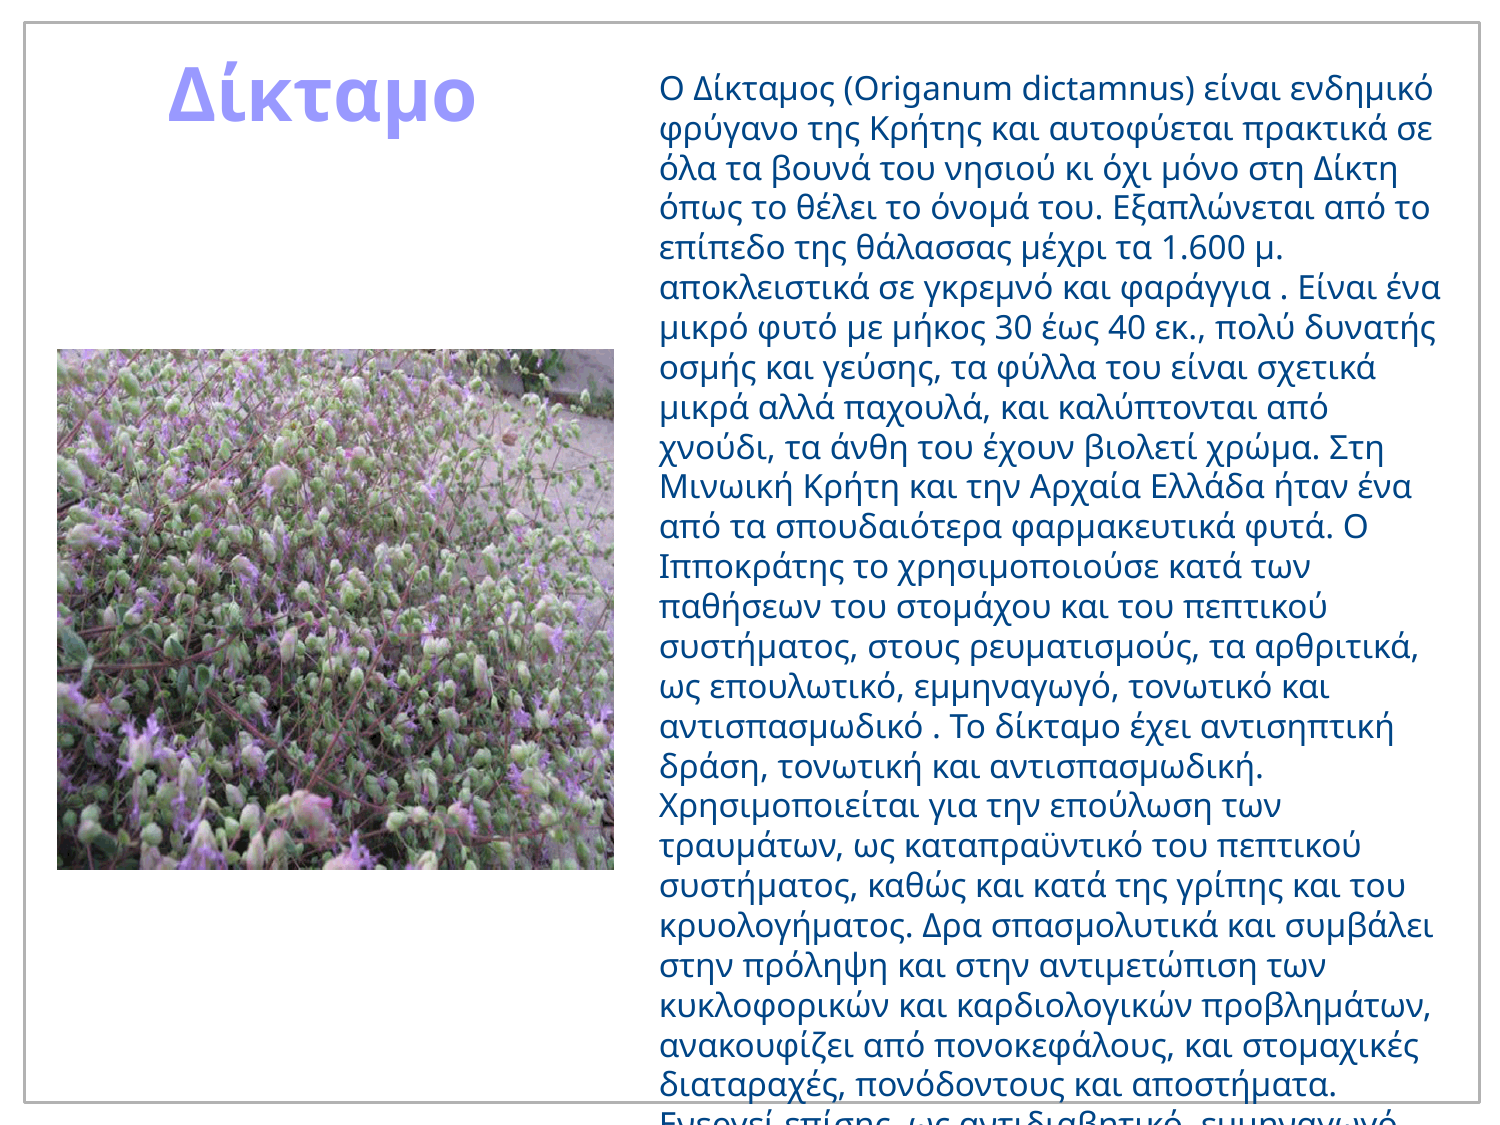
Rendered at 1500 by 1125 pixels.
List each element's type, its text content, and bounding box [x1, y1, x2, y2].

picture [57, 349, 614, 870]
list Ο Δίκταμος (Origanum dictamnus) είναι ενδημικό φρύγανο της Κρήτης και αυτοφύεται πρακτικά σε όλα τα βουνά του νησιού κι όχι μόνο στη Δίκτη όπως το θέλει το όνομά του. Εξαπλώνεται από το επίπεδο της θάλασσας μέχρι τα 1.600 μ. αποκλειστικά σε γκρεμνό και φαράγγια . Είναι ένα μικρό φυτό με μήκος 30 έως 40 εκ., πολύ δυνατής οσμής και γεύσης, τα φύλλα του είναι σχετικά μικρά αλλά παχουλά, και καλύπτονται από χνούδι, τα άνθη του έχουν βιολετί χρώμα. Στη Μινωική Κρήτη και την Αρχαία Ελλάδα ήταν ένα από τα σπουδαιότερα φαρμακευτικά φυτά. Ο Ιπποκράτης το χρησιμοποιούσε κατά των παθήσεων του στομάχου και του πεπτικού συστήματος, στους ρευματισμούς, τα αρθριτικά, ως επουλωτικό, εμμηναγωγό, τονωτικό και αντισπασμωδικό . Το δίκταμο έχει αντισηπτική δράση, τονωτική και αντισπασμωδική. Χρησιμοποιείται για την επούλωση των τραυμάτων, ως καταπραϋντικό του πεπτικού συστήματος, καθώς και κατά της γρίπης και του κρυολογήματος. Δρα σπασμολυτικά και συμβάλει στην πρόληψη και στην αντιμετώπιση των κυκλοφορικών και καρδιολογικών προβλημάτων, ανακουφίζει από πονοκεφάλους, και στομαχικές διαταραχές, πονόδοντους και αποστήματα. Ενεργεί επίσης, ως αντιδιαβητικό, εμμηναγωγό αλλά και ως αφροδισιακό (στην Κρήτη το αναφέρουν και ως «έρωντα»). [643, 52, 1471, 1125]
title Δίκταμο [152, 30, 1500, 219]
